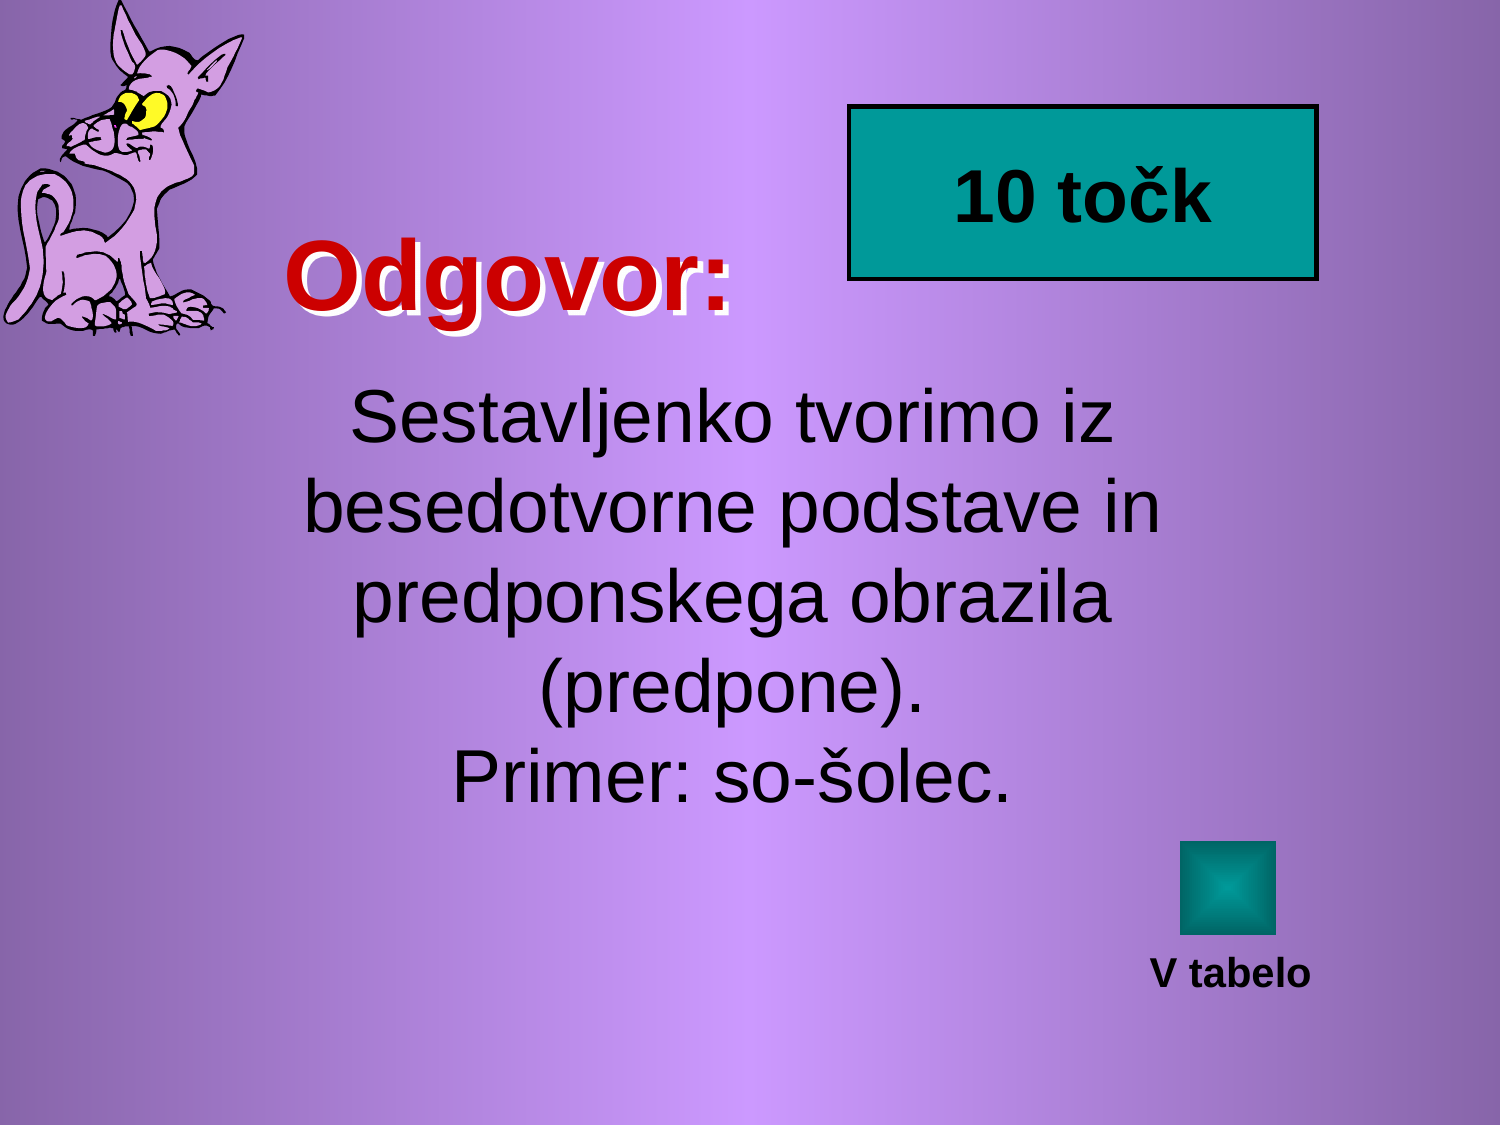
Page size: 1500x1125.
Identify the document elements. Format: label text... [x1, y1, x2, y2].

text_box [1180, 841, 1276, 935]
title Odgovor: [268, 202, 847, 329]
text_box V tabelo [1056, 938, 1405, 1004]
text_box 10 točk [848, 106, 1317, 280]
text_box Sestavljenko tvorimo iz besedotvorne podstave in predponskega obrazila (predpone). Primer: so-šolec. [171, 359, 1294, 825]
